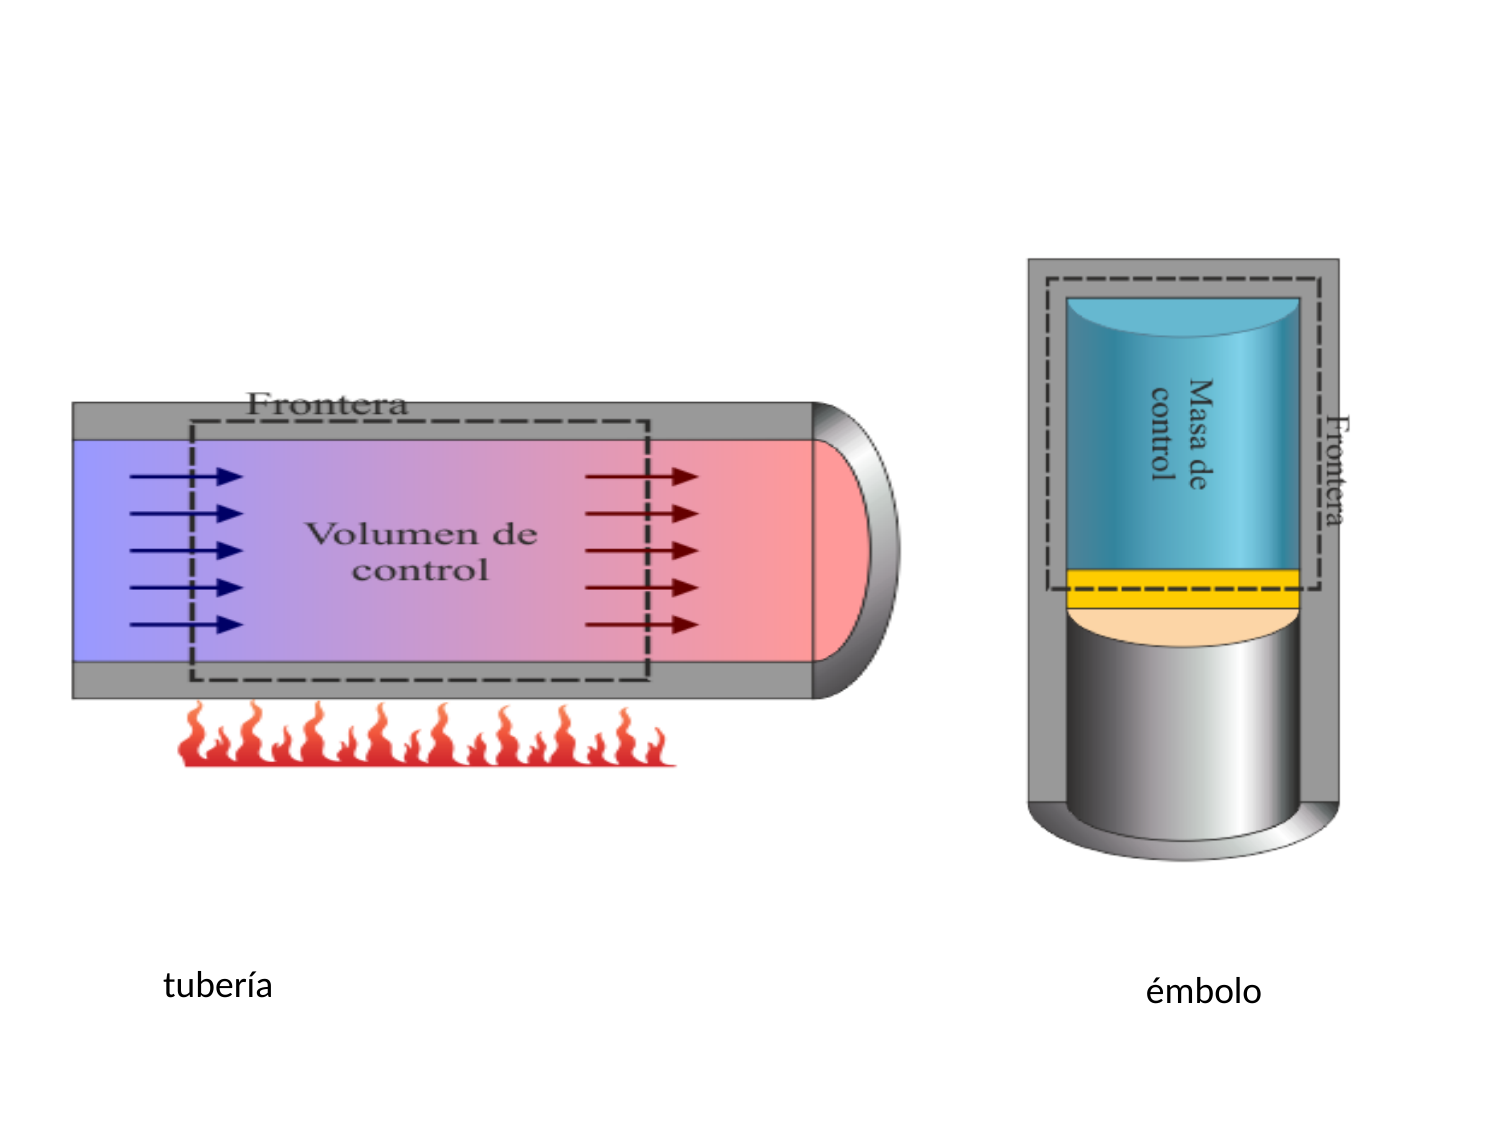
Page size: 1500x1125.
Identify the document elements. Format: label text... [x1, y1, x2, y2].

text_box tubería [148, 952, 289, 1013]
picture [17, 366, 928, 773]
picture [950, 220, 1377, 879]
text_box émbolo [1131, 958, 1278, 1019]
